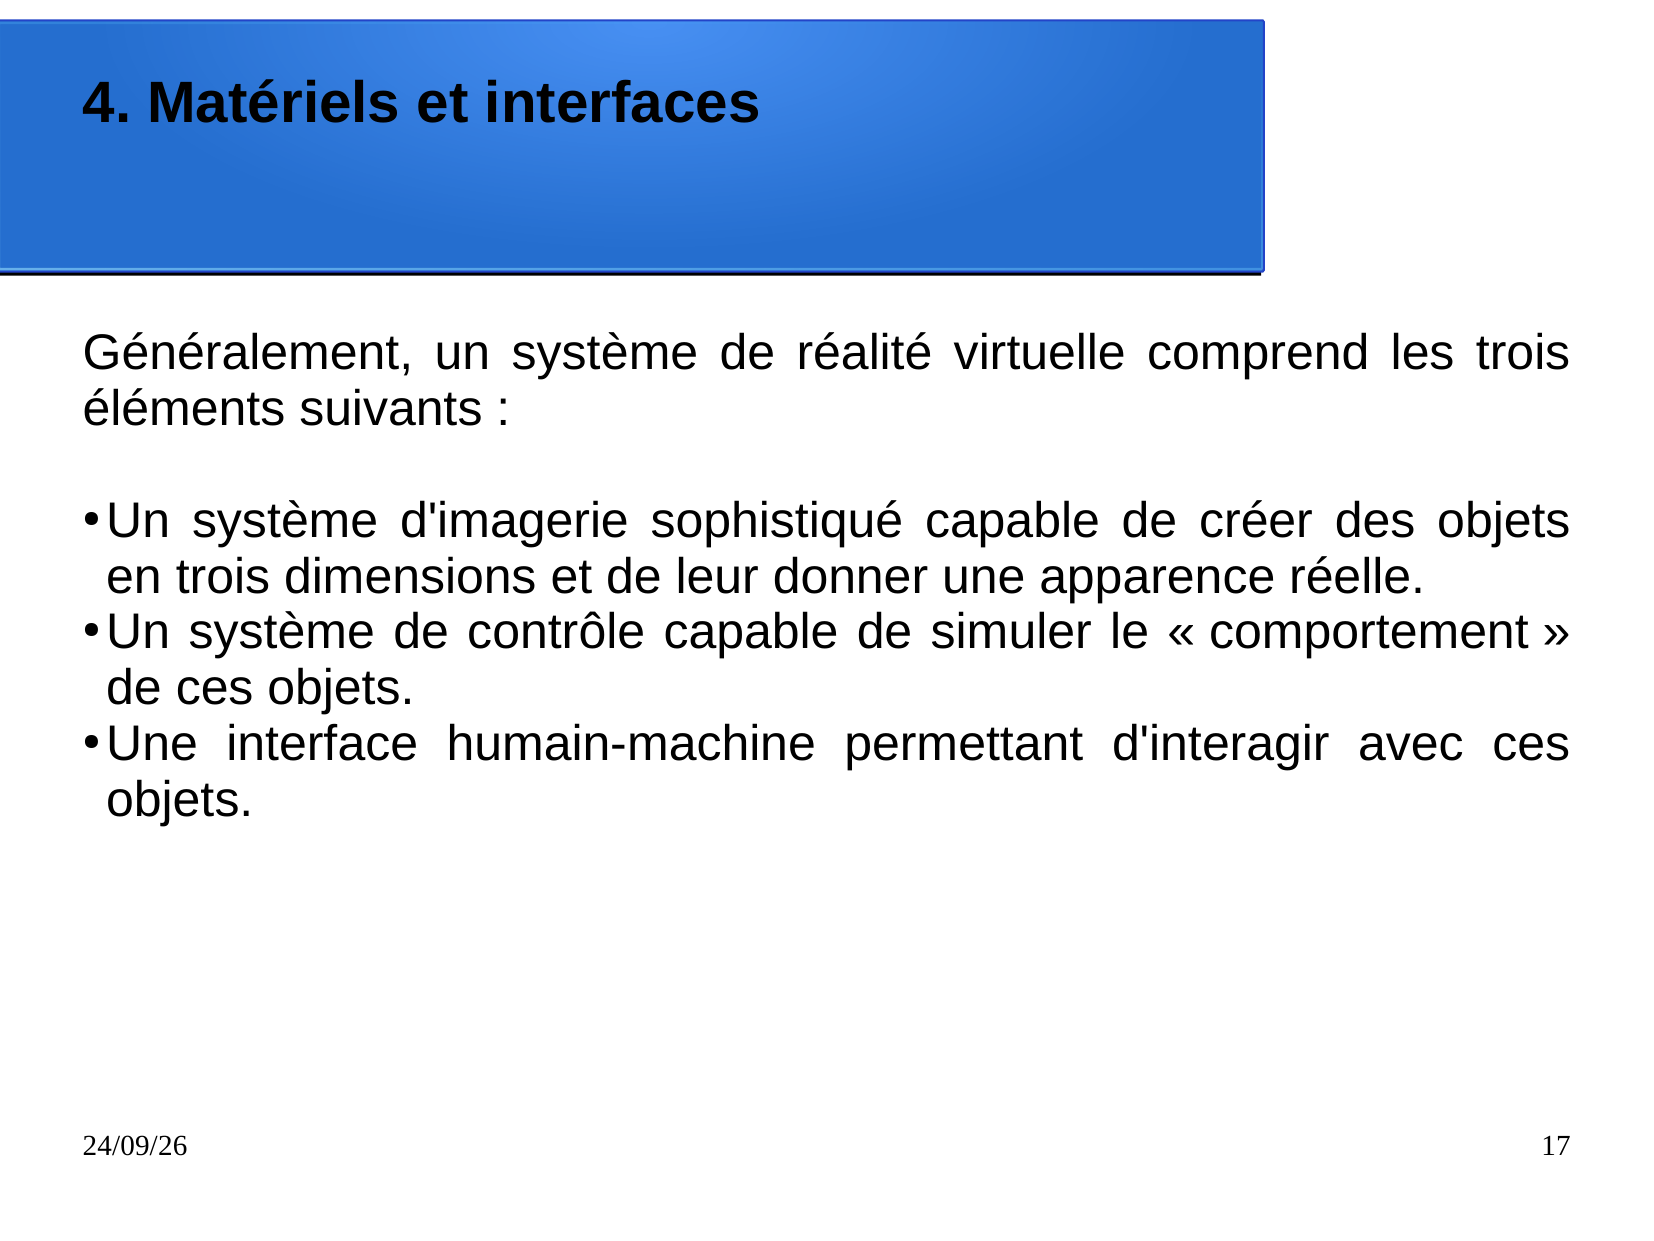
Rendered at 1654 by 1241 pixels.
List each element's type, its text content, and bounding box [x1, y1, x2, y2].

subtitle Généralement, un système de réalité virtuelle comprend les trois éléments suivants : Un système d'imagerie sophistiqué capable de créer des objets en trois dimensions et de leur donner une apparence réelle. Un système de contrôle capable de simuler le « comportement » de ces objets. Une interface humain-machine permettant d'interagir avec ces objets. [82, 324, 1571, 1241]
title 4. Matériels et interfaces [82, 69, 1264, 238]
